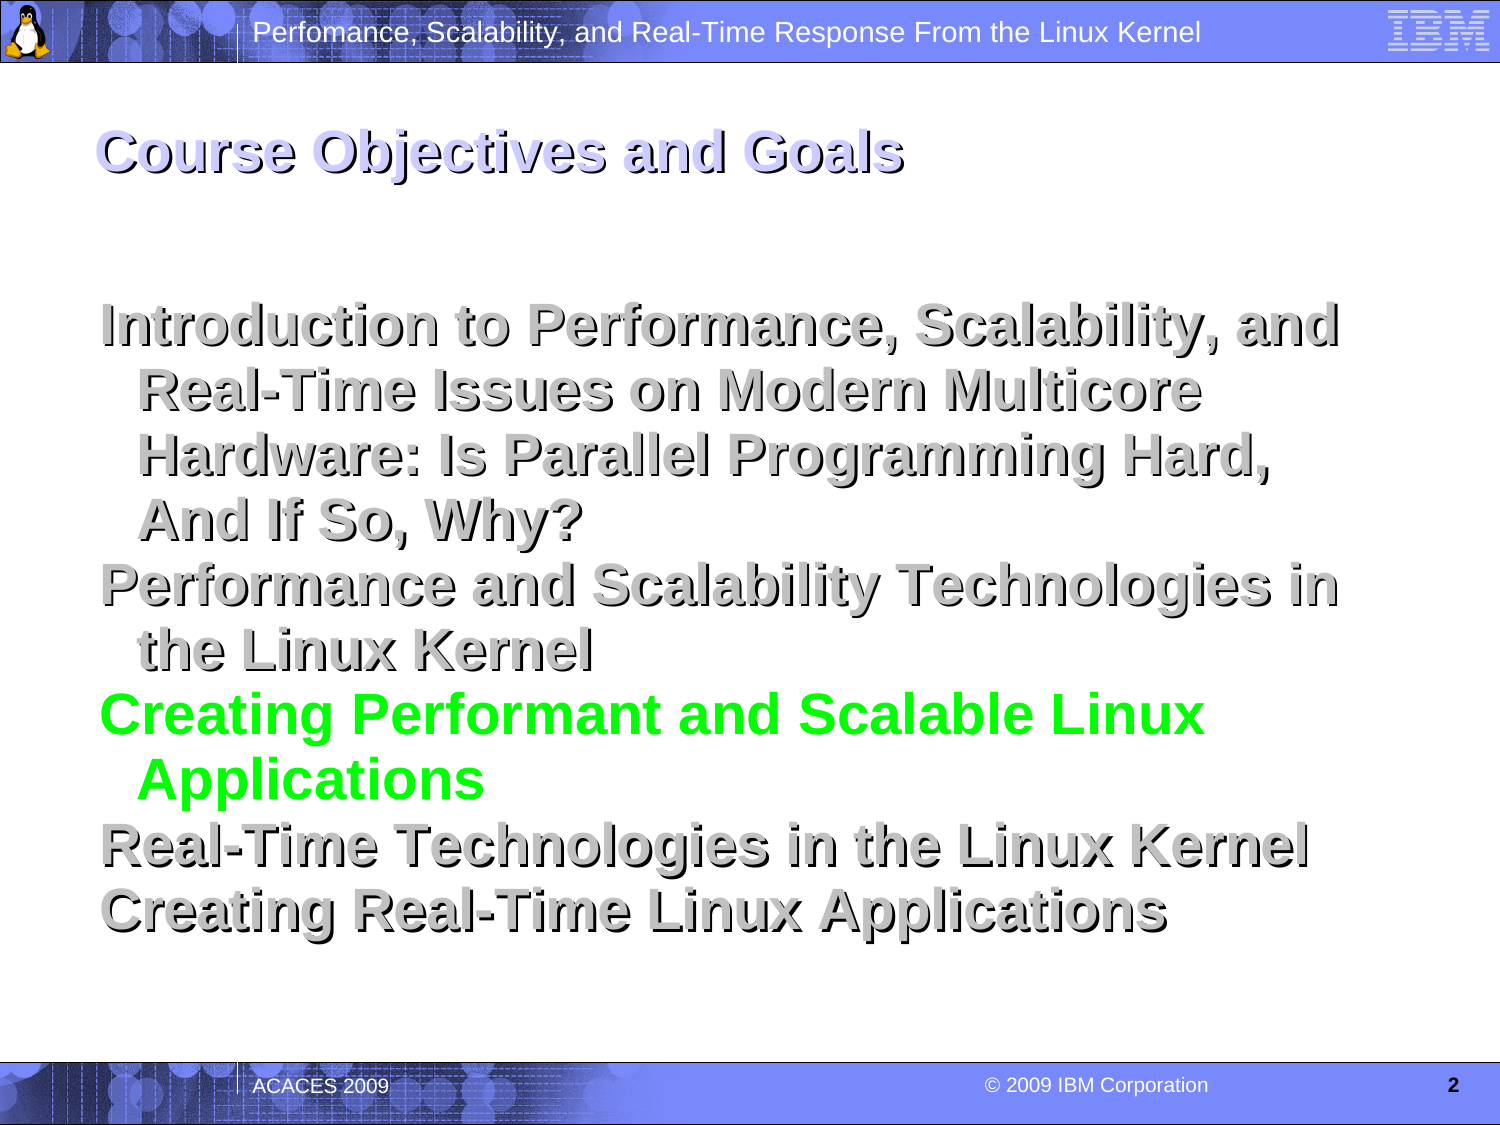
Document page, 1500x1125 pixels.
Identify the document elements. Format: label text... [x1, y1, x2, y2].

picture [0, 1063, 1500, 1124]
list Introduction to Performance, Scalability, and Real-Time Issues on Modern Multicore Hardware: Is Parallel Programming Hard, And If So, Why? Performance and Scalability Technologies in the Linux Kernel Creating Performant and Scalable Linux Applications Real-Time Technologies in the Linux Kernel Creating Real-Time Linux Applications [99, 291, 1389, 1022]
picture [1, 1, 1500, 62]
title Course Objectives and Goals [79, 116, 1433, 215]
